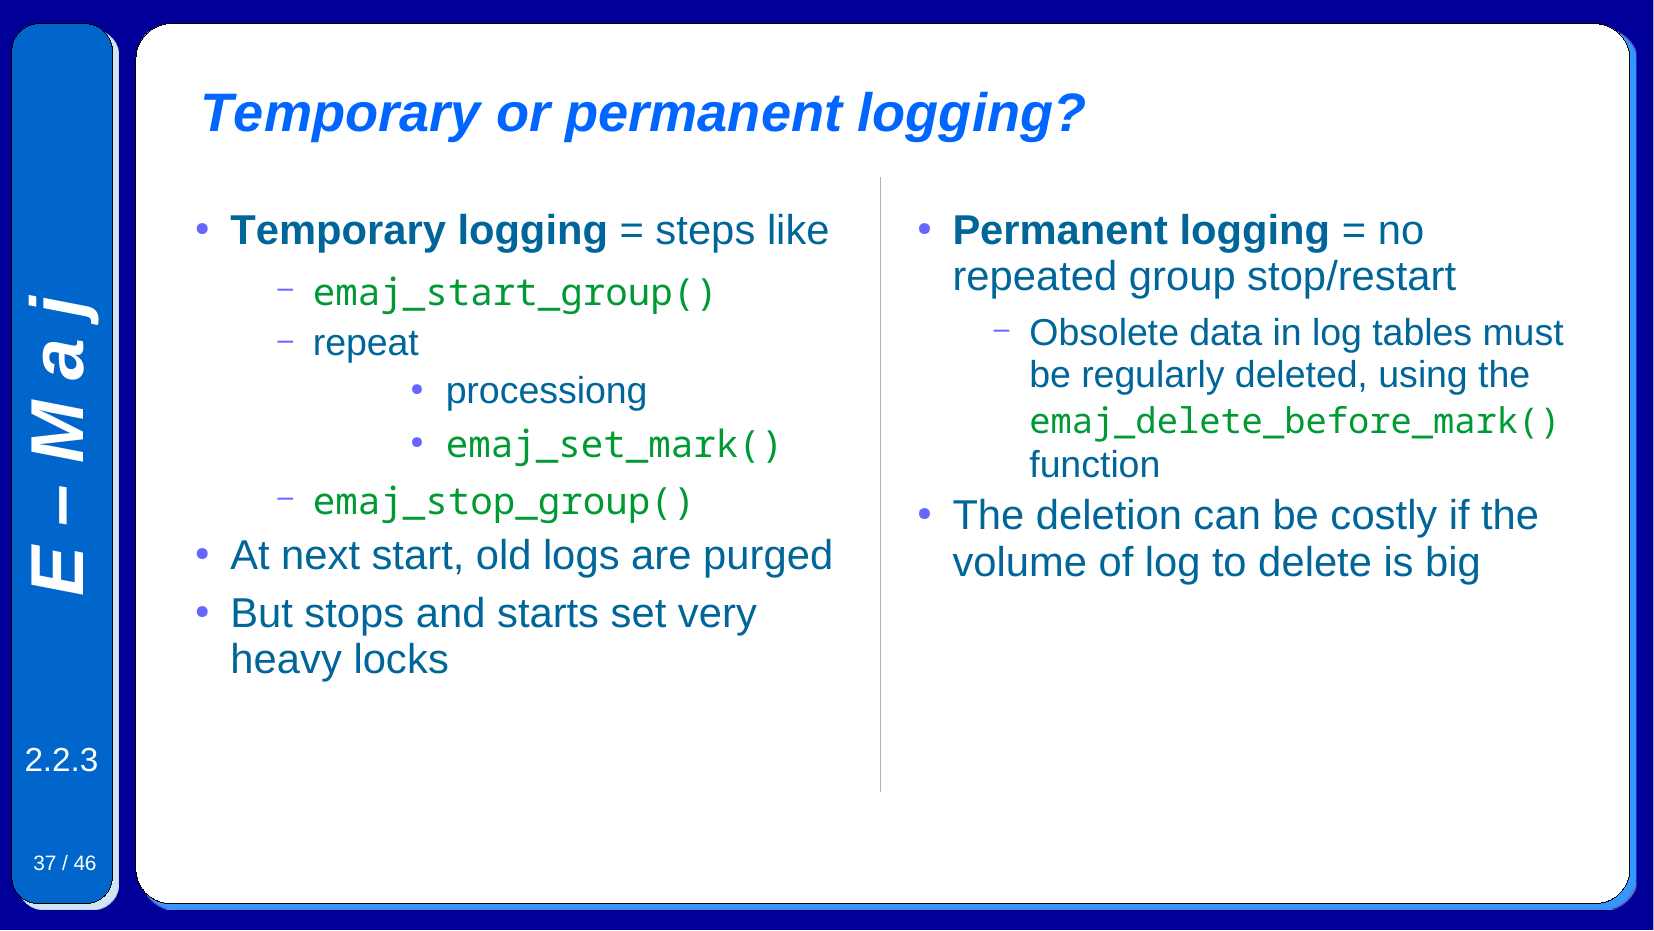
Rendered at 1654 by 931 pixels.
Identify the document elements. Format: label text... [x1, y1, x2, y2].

title Temporary or permanent logging? [200, 34, 1575, 191]
list Temporary logging = steps like emaj_start_group() repeat processiong emaj_set_mark() emaj_stop_group() At next start, old logs are purged But stops and starts set very heavy locks [177, 206, 865, 827]
list Permanent logging = no repeated group stop/restart Obsolete data in log tables must be regularly deleted, using the emaj_delete_before_mark() function The deletion can be costly if the volume of log to delete is big [899, 206, 1588, 827]
